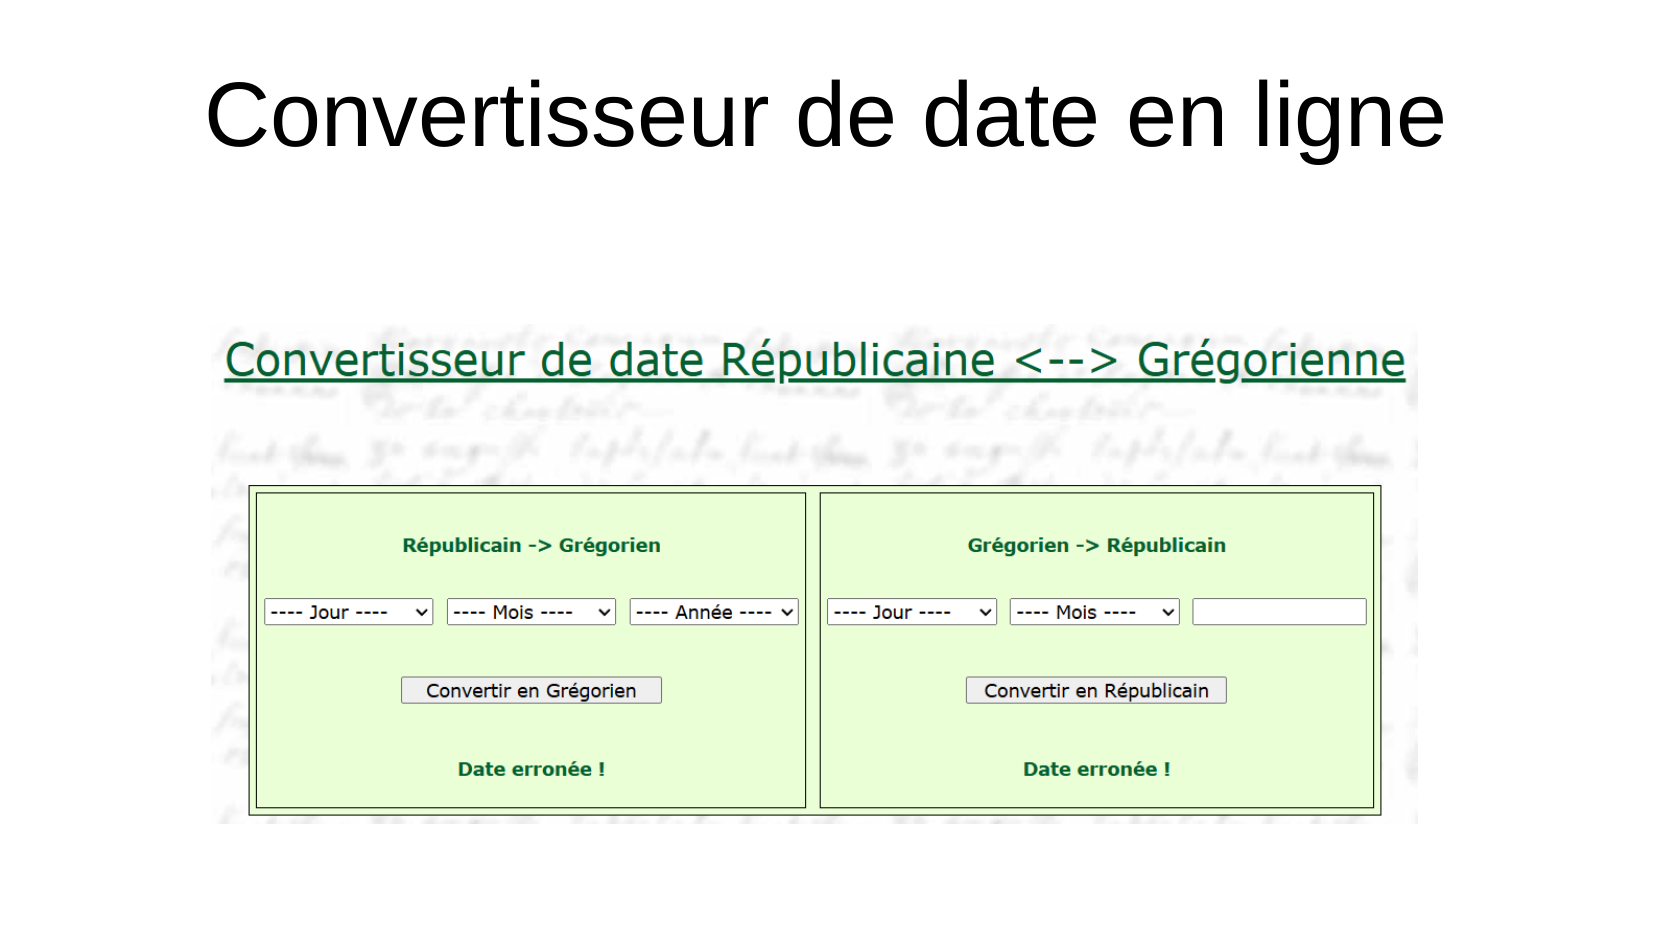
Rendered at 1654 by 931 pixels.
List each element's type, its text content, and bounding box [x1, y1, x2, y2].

title Convertisseur de date en ligne [82, 37, 1571, 193]
picture [211, 324, 1418, 824]
